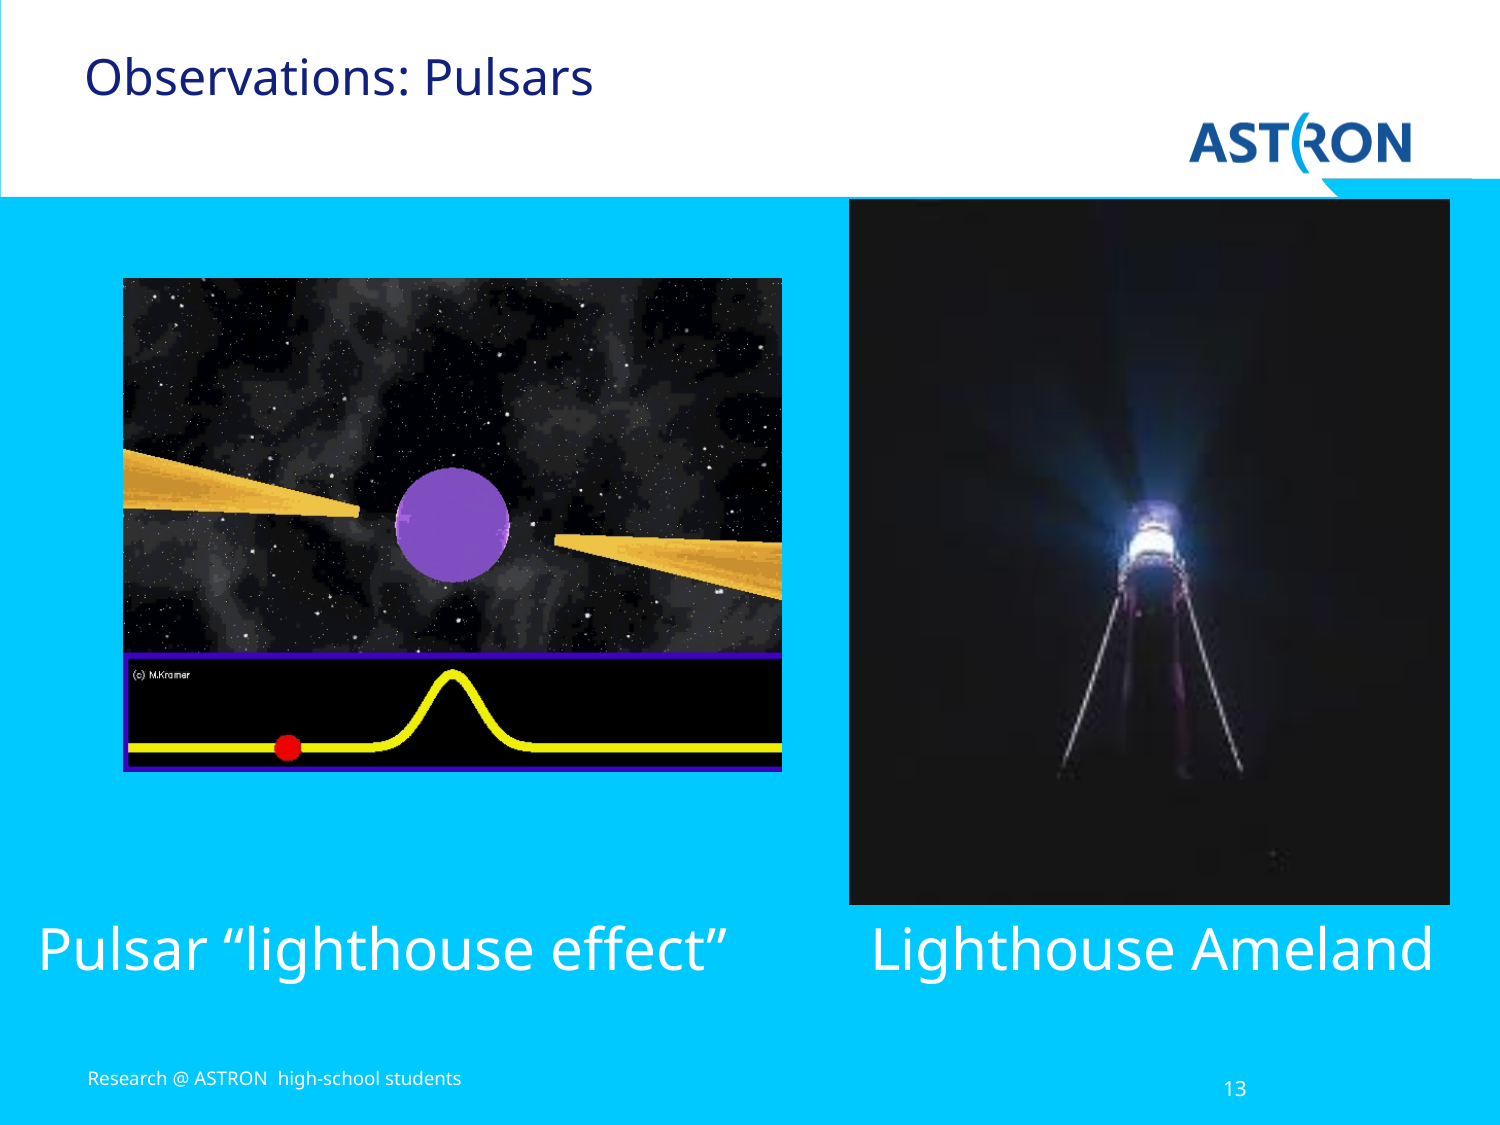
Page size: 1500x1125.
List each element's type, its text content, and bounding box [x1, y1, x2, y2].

picture [850, 200, 1449, 904]
picture [124, 279, 781, 771]
text_box Lighthouse Ameland [1043, 912, 1500, 1013]
text_box Pulsar “lighthouse effect” [37, 912, 1043, 1063]
text_box Research @ ASTRON high-school students [87, 1062, 1055, 1125]
text_box Observations: Pulsars [69, 37, 1075, 188]
picture [0, 0, 1500, 196]
text_box <number> [1208, 1062, 1409, 1125]
